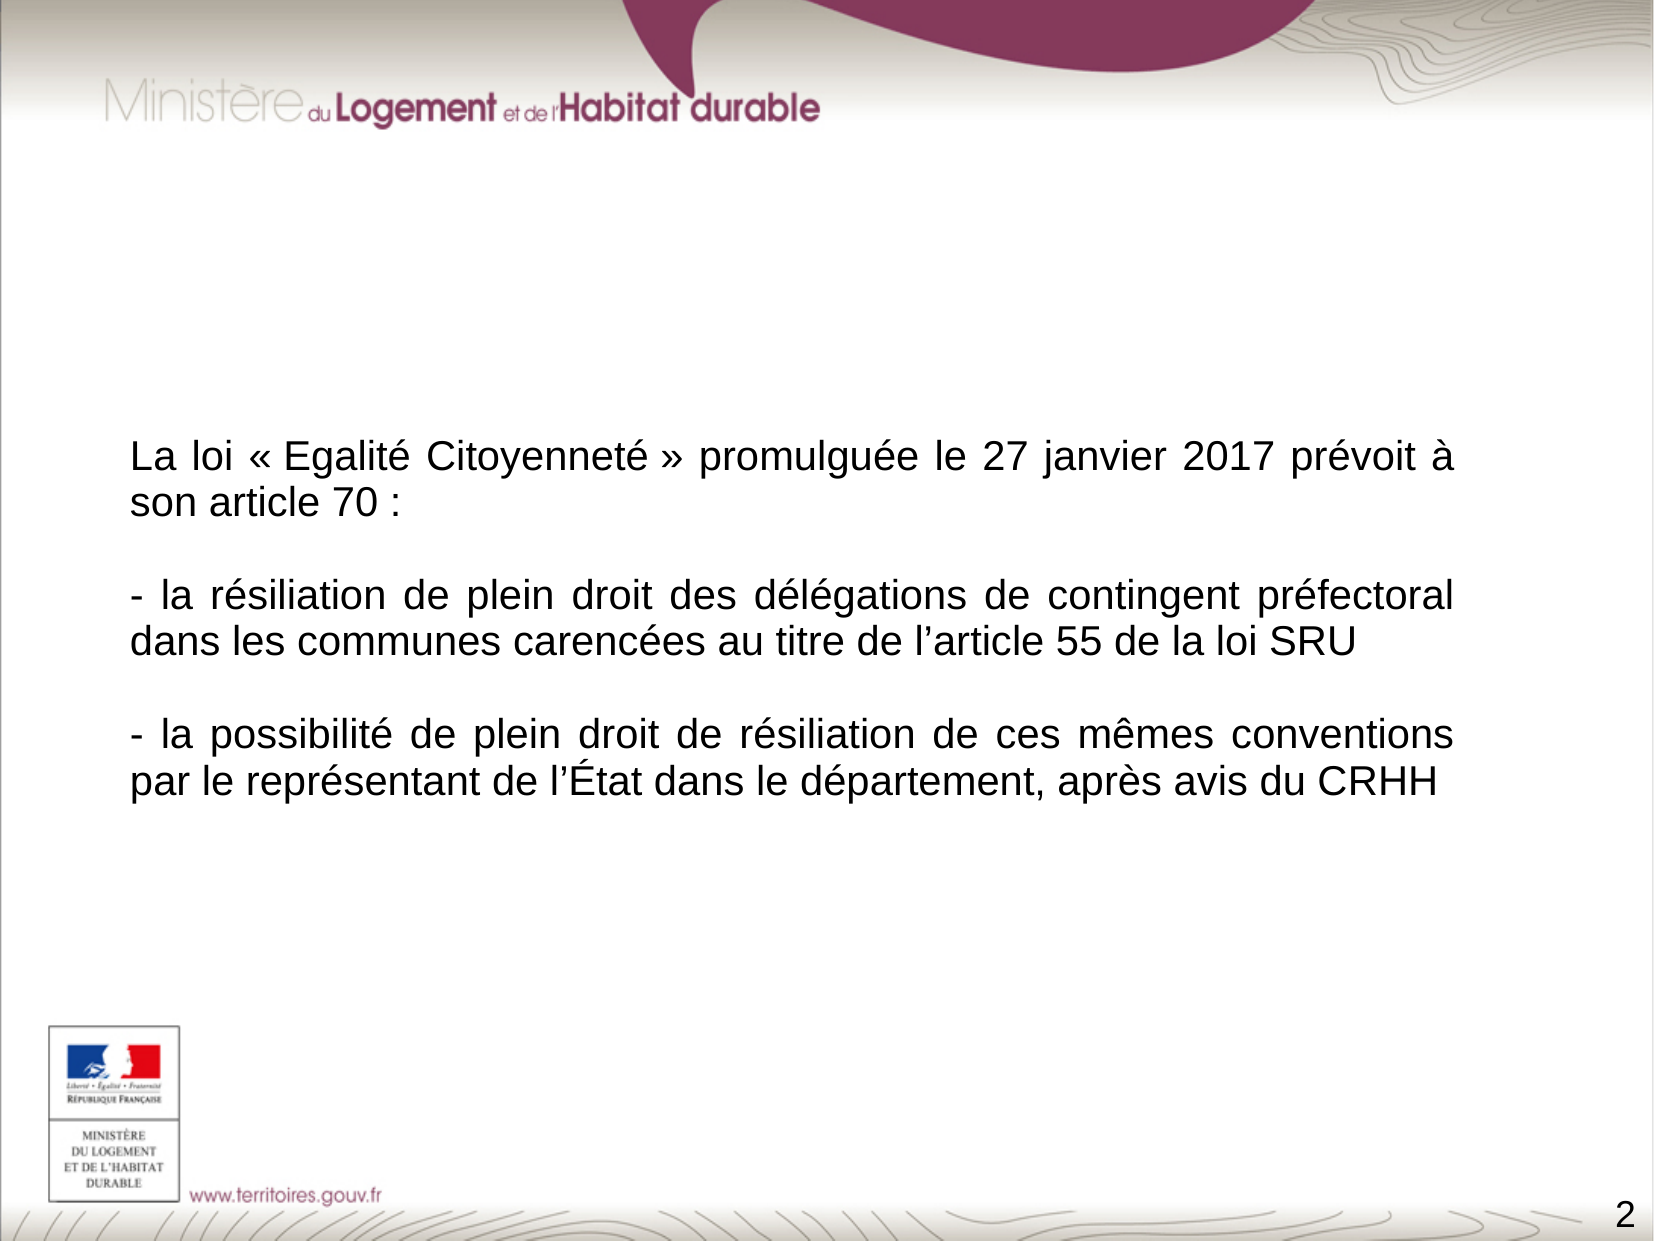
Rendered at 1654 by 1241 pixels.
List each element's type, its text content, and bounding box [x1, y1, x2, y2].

title [82, 0, 1567, 304]
picture [0, 0, 1654, 1241]
subtitle La loi « Egalité Citoyenneté » promulguée le 27 janvier 2017 prévoit à son article 70 : - la résiliation de plein droit des délégations de contingent préfectoral dans les communes carencées au titre de l’article 55 de la loi SRU - la possibilité de plein droit de résiliation de ces mêmes conventions par le représentant de l’État dans le département, après avis du CRHH [129, 177, 1456, 1061]
